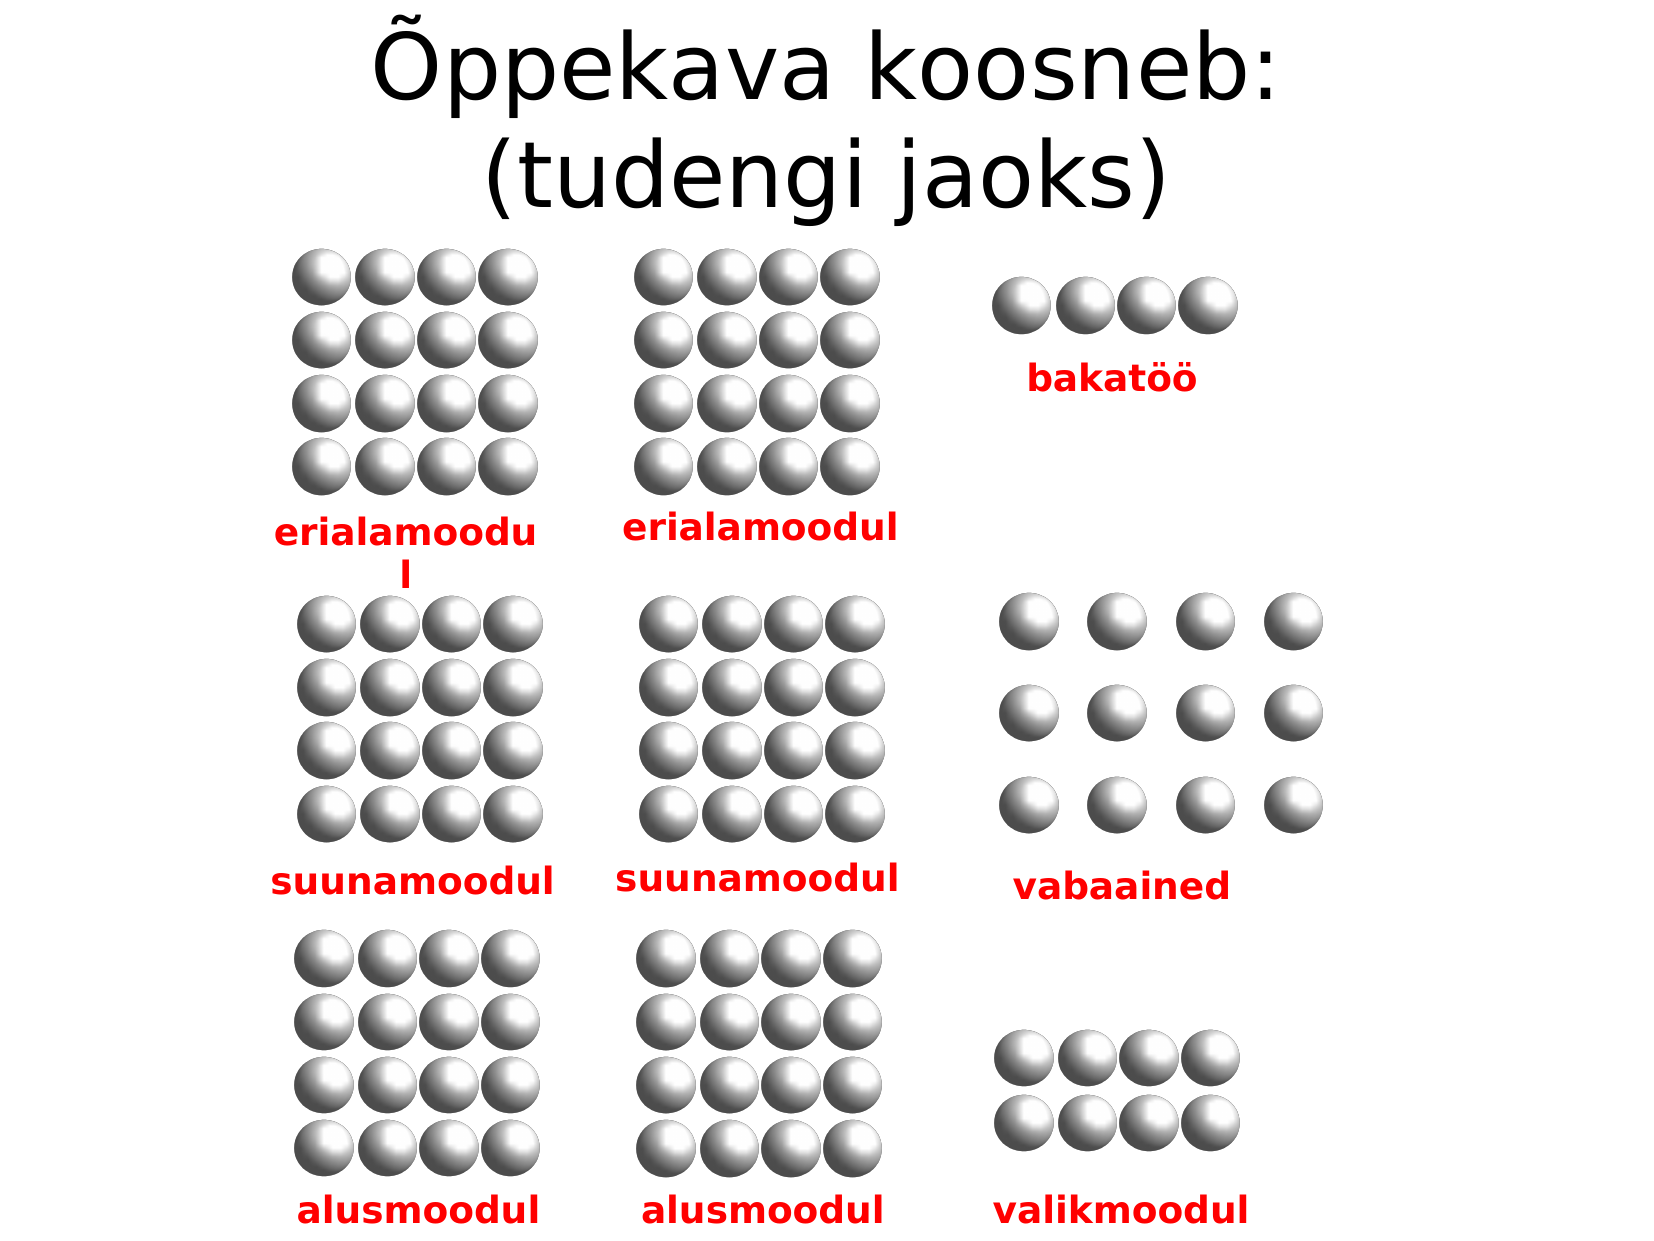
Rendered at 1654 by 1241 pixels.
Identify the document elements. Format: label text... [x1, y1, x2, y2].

title Õppekava koosneb: (tudengi jaoks) [82, 14, 1571, 229]
text_box valikmoodul [976, 1181, 1266, 1241]
text_box alusmoodul [279, 1181, 558, 1241]
text_box suunamoodul [598, 849, 917, 909]
text_box vabaained [982, 857, 1261, 916]
text_box bakatöö [973, 349, 1252, 408]
text_box erialamoodul [253, 503, 558, 562]
text_box alusmoodul [623, 1181, 902, 1241]
text_box suunamoodul [253, 852, 572, 911]
text_box erialamoodul [605, 498, 916, 557]
